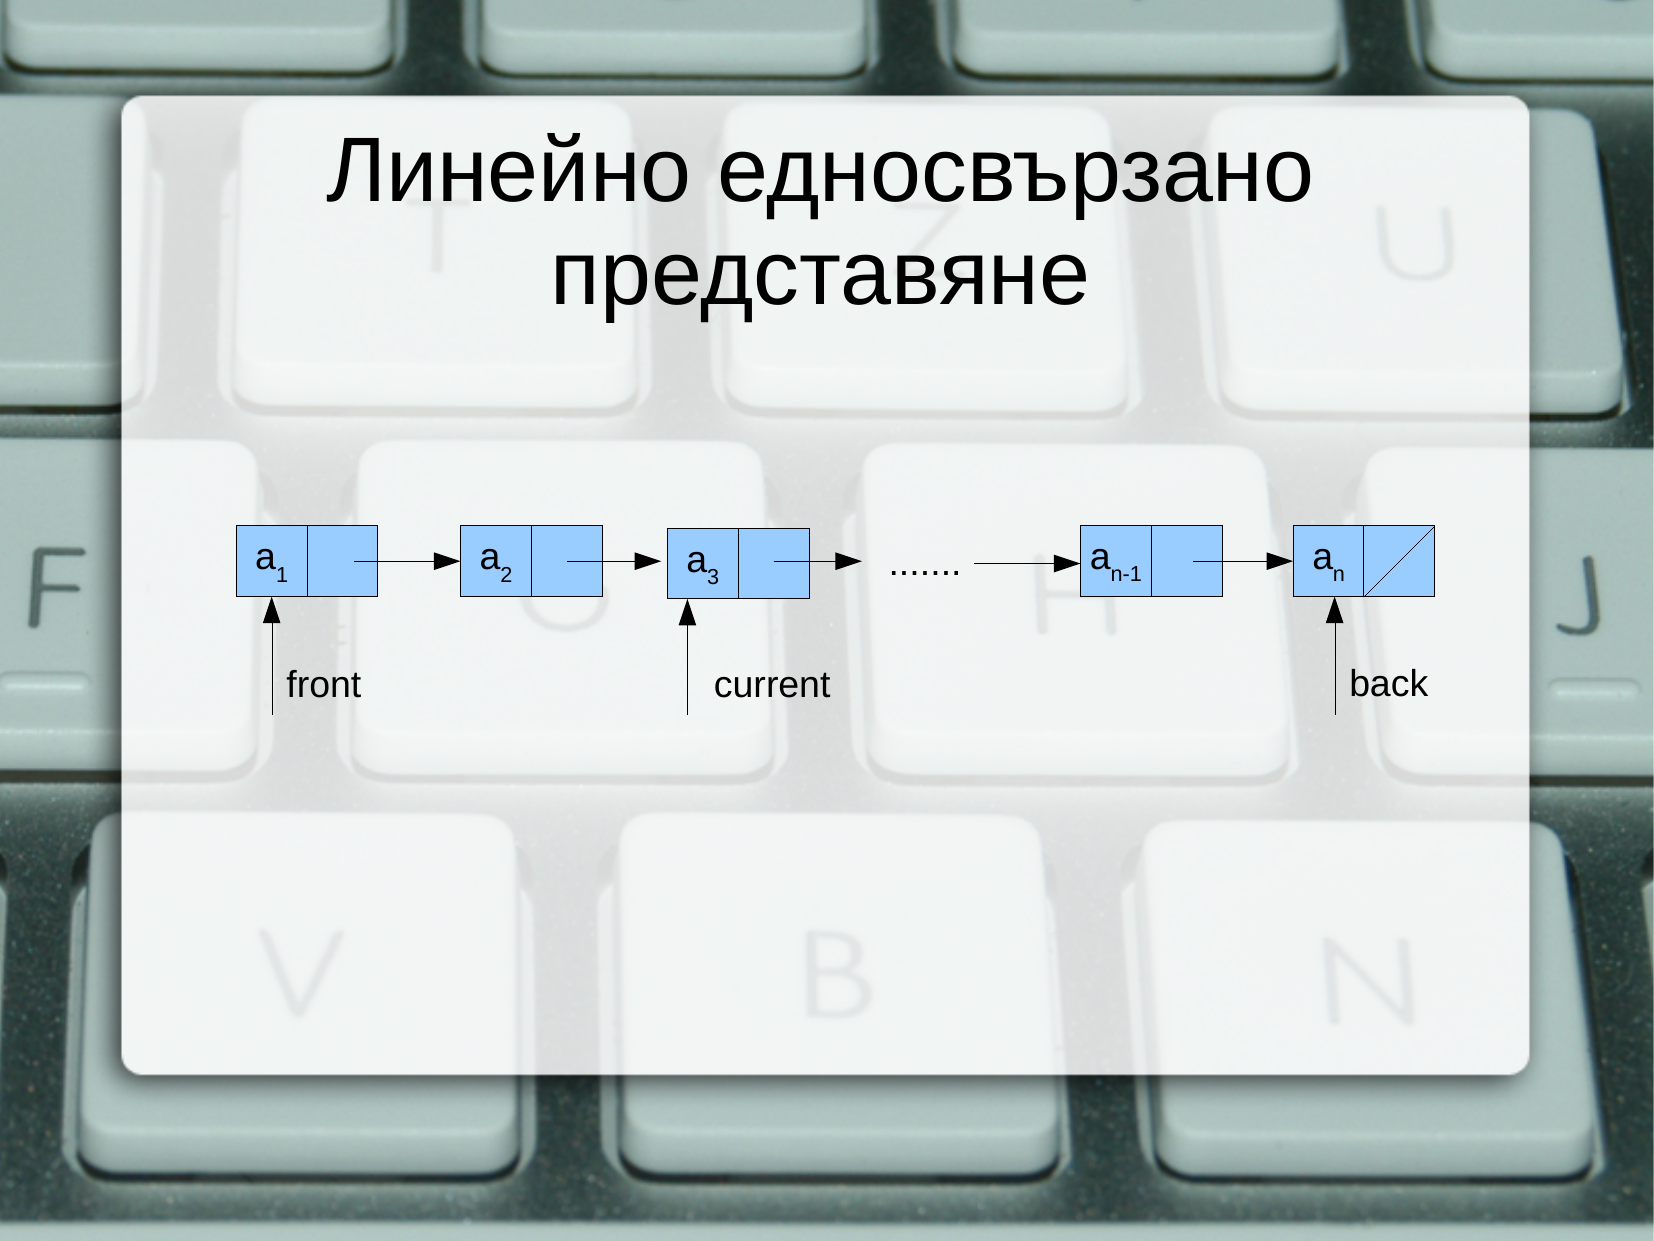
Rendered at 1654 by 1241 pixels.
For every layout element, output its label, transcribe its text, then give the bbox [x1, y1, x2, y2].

text_box a1 [236, 525, 307, 597]
text_box front [271, 655, 377, 713]
text_box [1363, 525, 1435, 597]
text_box an-1 [1080, 525, 1151, 597]
text_box [531, 525, 603, 597]
text_box [739, 528, 810, 599]
text_box an [1293, 525, 1363, 597]
text_box a3 [667, 528, 739, 599]
text_box a2 [460, 525, 531, 597]
picture [0, 0, 1654, 1241]
text_box [307, 525, 378, 597]
text_box current [699, 655, 853, 713]
text_box back [1334, 655, 1444, 713]
text_box [1151, 525, 1223, 597]
text_box ....... [873, 533, 981, 591]
title Линейно едносвързано представяне [135, 117, 1506, 325]
